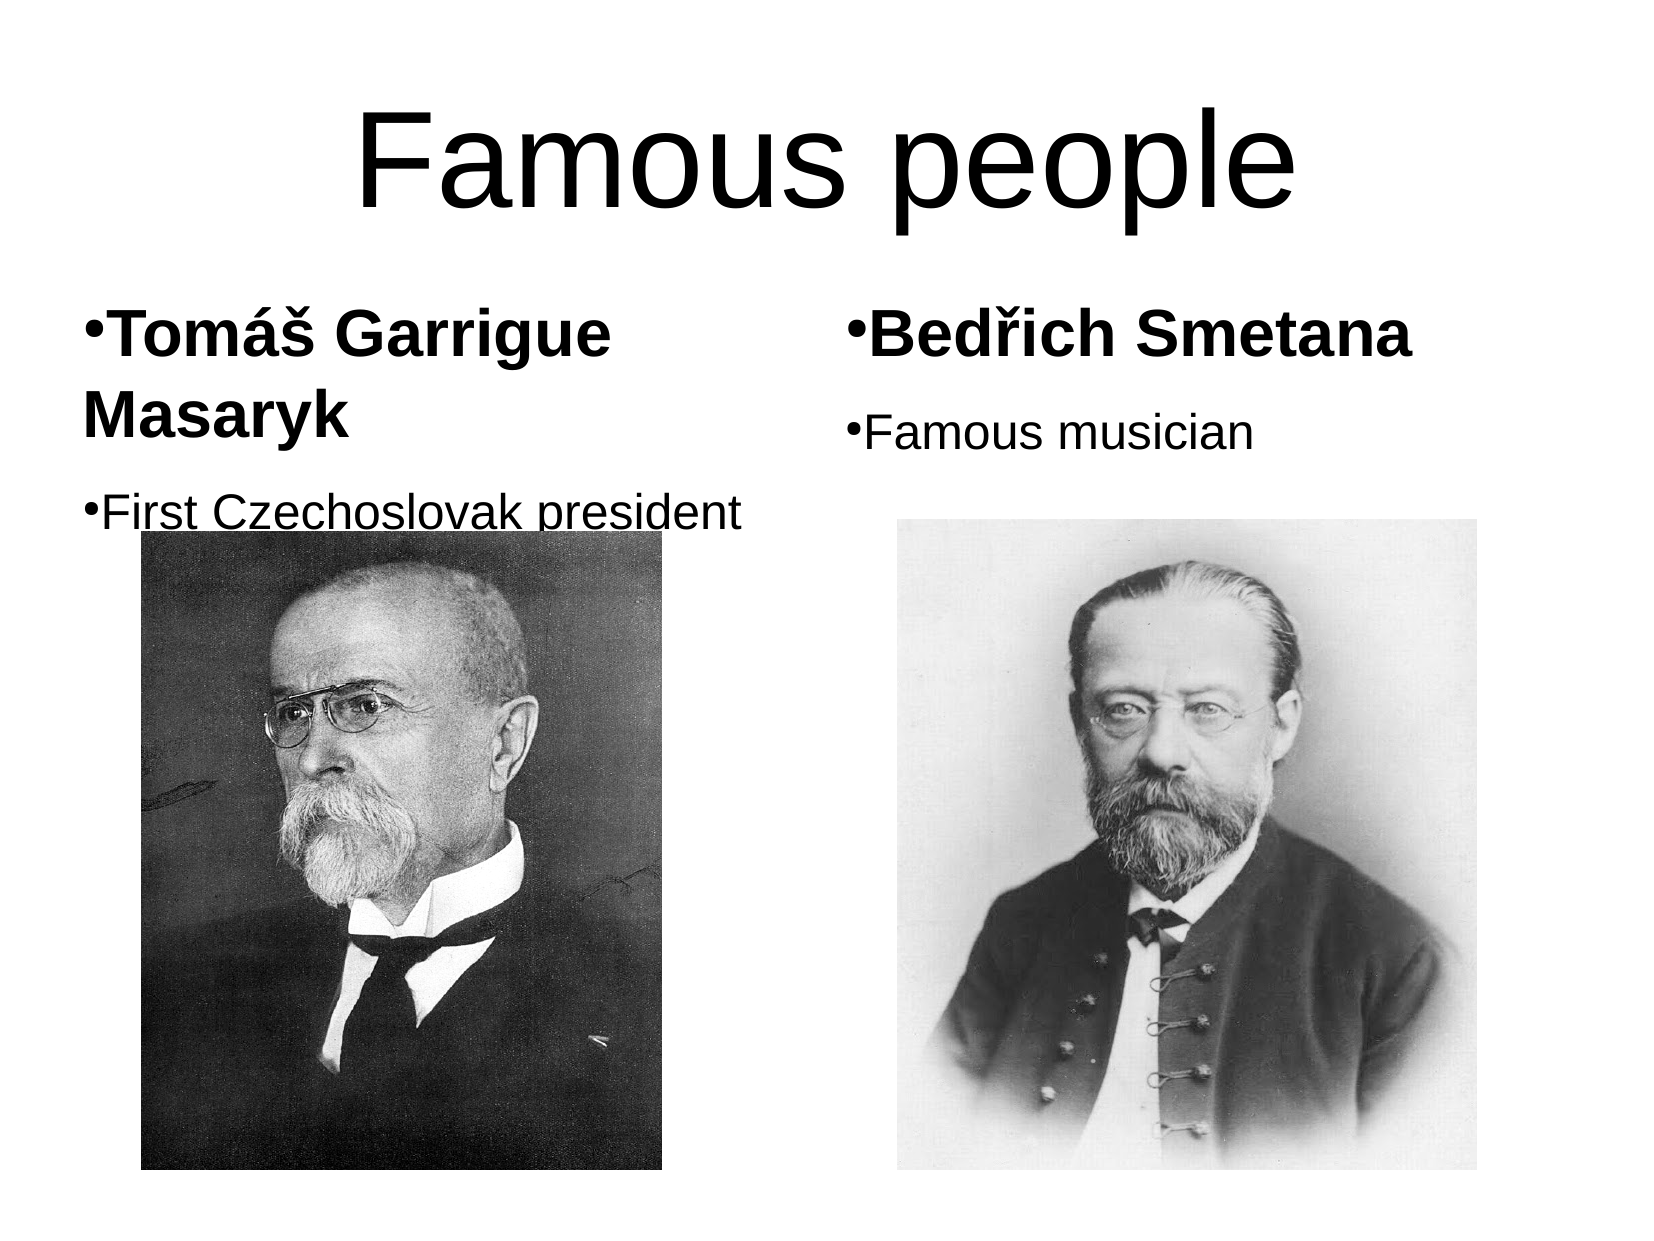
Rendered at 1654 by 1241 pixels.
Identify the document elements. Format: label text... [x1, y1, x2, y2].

title Famous people [82, 49, 1571, 257]
picture [897, 519, 1477, 1170]
list Bedřich Smetana Famous musician [845, 290, 1572, 681]
list Tomáš Garrigue Masaryk First Czechoslovak president [82, 290, 809, 681]
picture [141, 531, 662, 1170]
